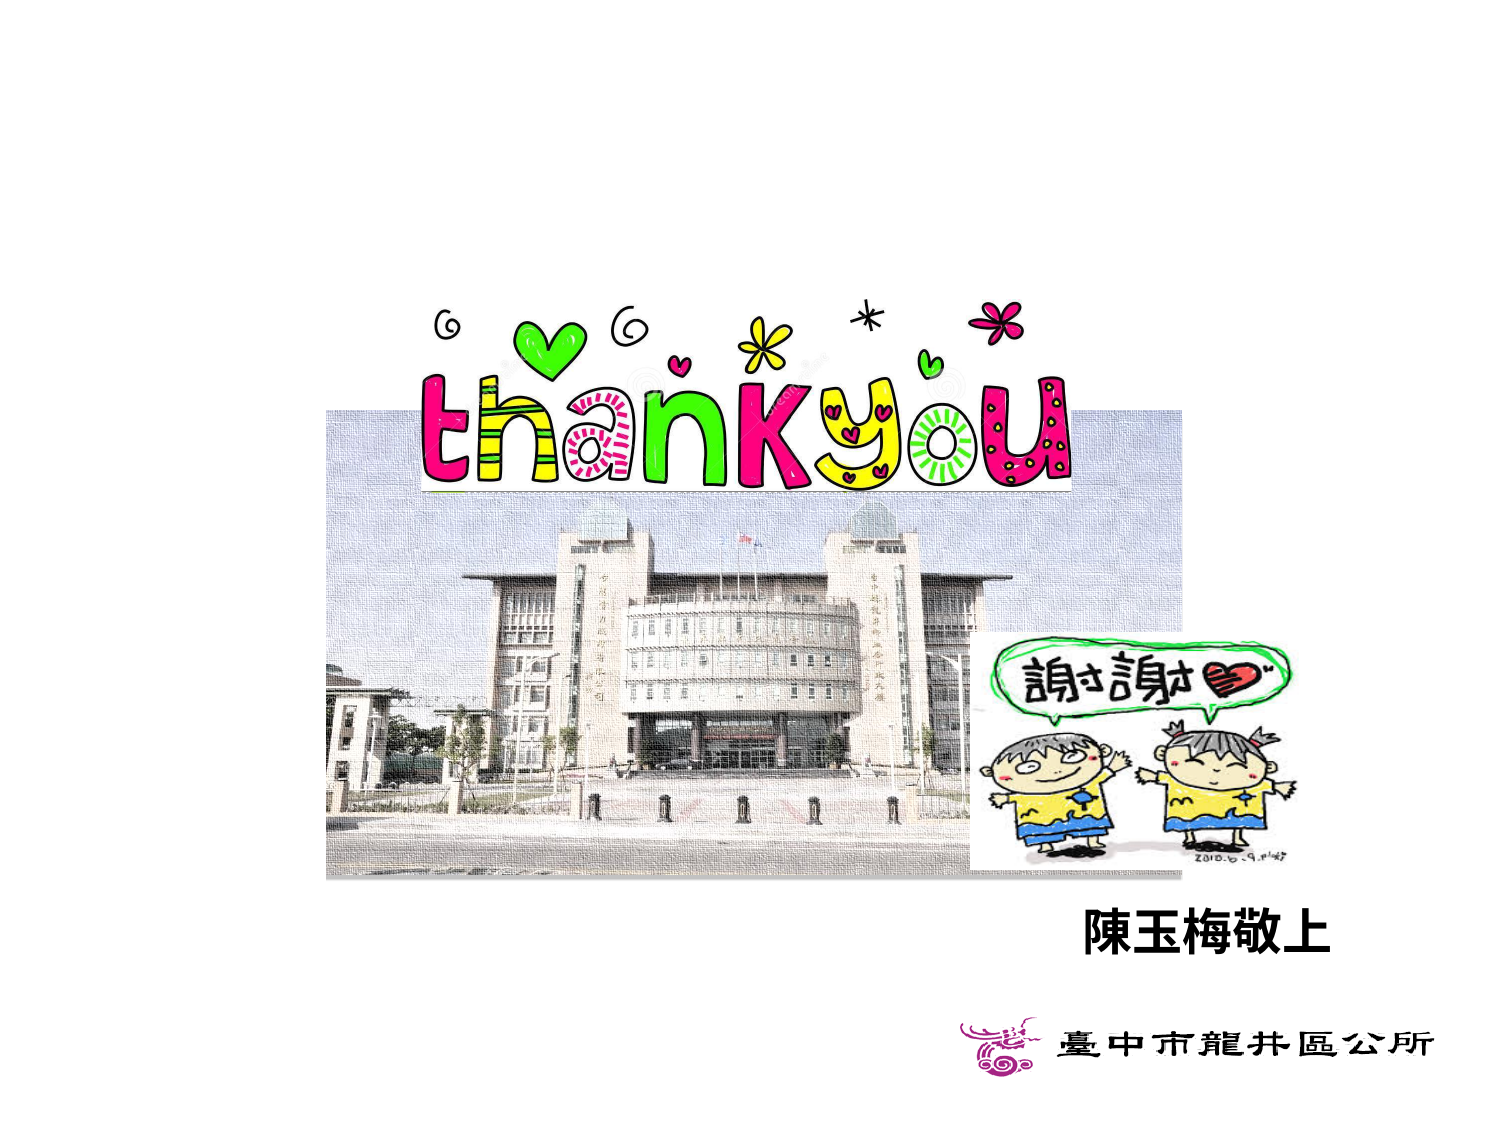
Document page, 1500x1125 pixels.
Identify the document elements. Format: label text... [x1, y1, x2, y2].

picture [970, 632, 1306, 870]
text_box 陳玉梅敬上 [875, 893, 1401, 969]
picture [421, 299, 1072, 493]
